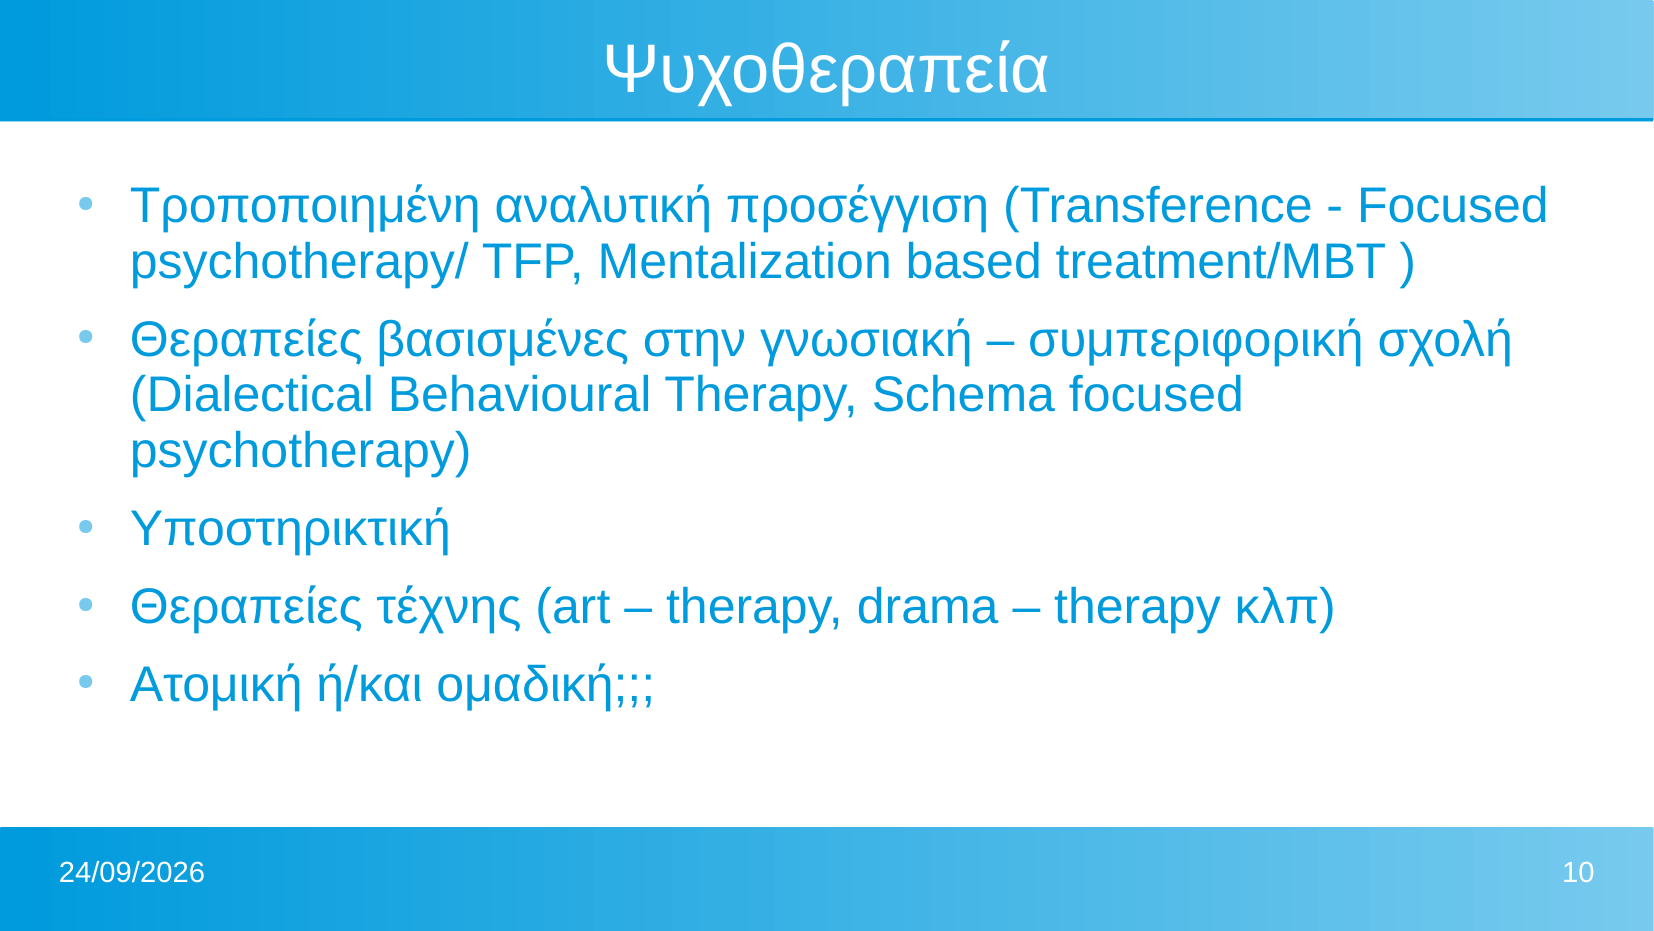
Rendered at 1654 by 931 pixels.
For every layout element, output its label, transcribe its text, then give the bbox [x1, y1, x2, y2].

title Ψυχοθεραπεία [59, 29, 1595, 108]
list Τροποποιημένη αναλυτική προσέγγιση (Transference - Focused psychotherapy/ TFP, Mentalization based treatment/MBT ) Θεραπείες βασισμένες στην γνωσιακή – συμπεριφορική σχολή (Dialectical Behavioural Therapy, Schema focused psychotherapy) Υποστηρικτική Θεραπείες τέχνης (art – therapy, drama – therapy κλπ) Ατομική ή/και ομαδική;;; [59, 177, 1595, 768]
